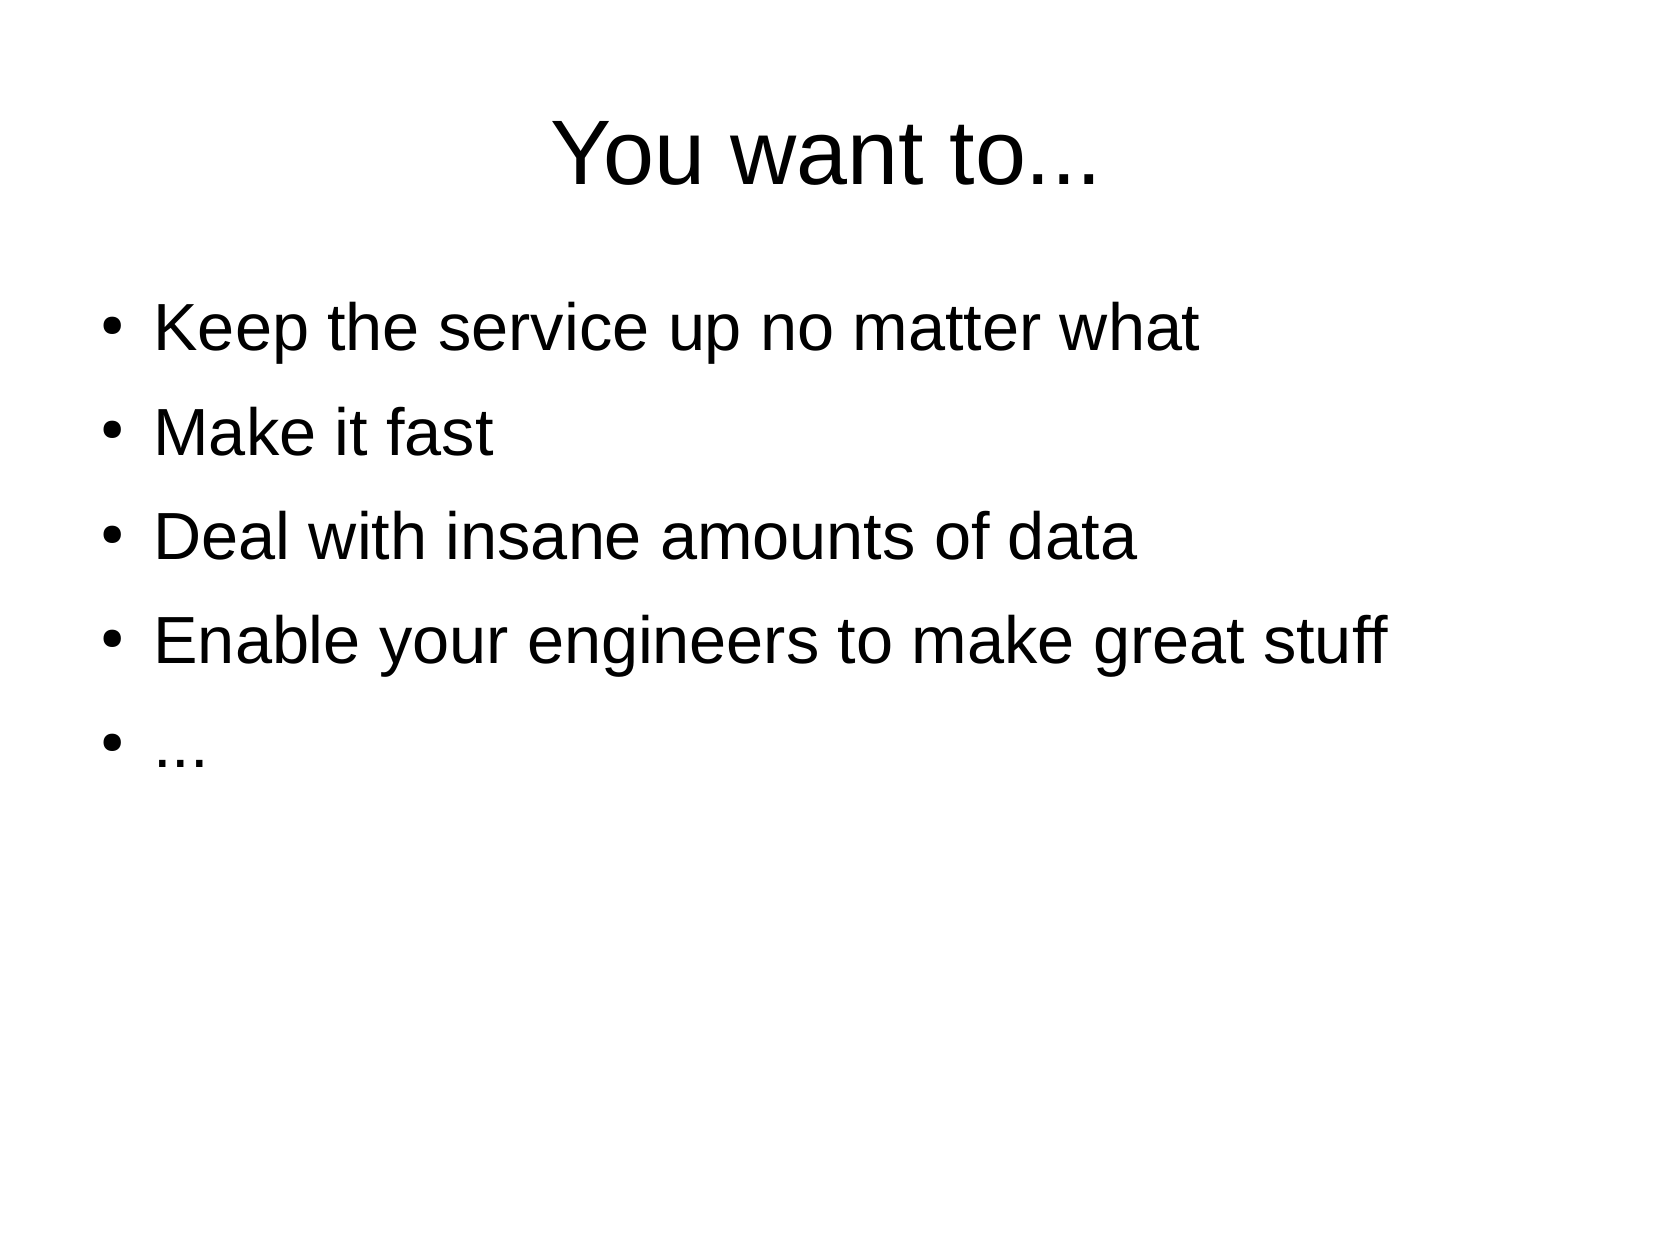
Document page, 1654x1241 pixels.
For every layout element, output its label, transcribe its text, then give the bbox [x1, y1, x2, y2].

title You want to... [82, 49, 1571, 257]
list Keep the service up no matter what Make it fast Deal with insane amounts of data Enable your engineers to make great stuff ... [82, 290, 1571, 1109]
